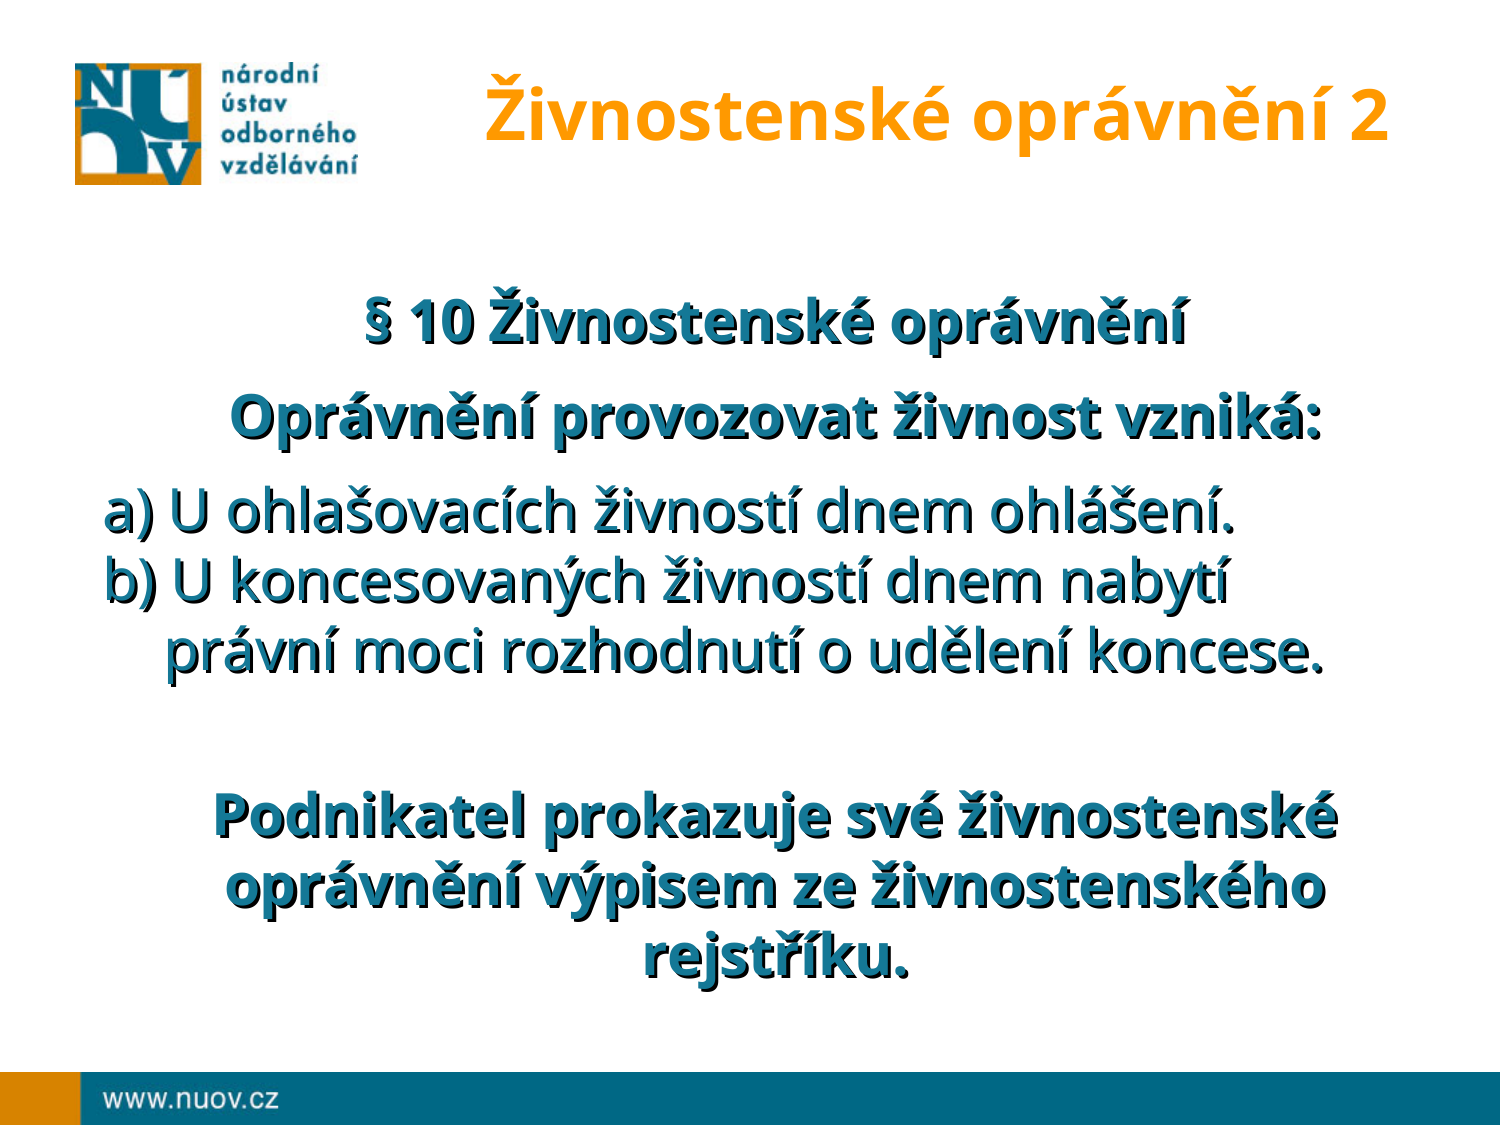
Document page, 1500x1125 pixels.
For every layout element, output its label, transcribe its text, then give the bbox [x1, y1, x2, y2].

text_box § 10 Živnostenské oprávnění Oprávnění provozovat živnost vzniká: a) U ohlašovacích živností dnem ohlášení. b) U koncesovaných živností dnem nabytí právní moci rozhodnutí o udělení koncese. Podnikatel prokazuje své živnostenské oprávnění výpisem ze živnostenského rejstříku. [87, 274, 1463, 996]
text_box [75, 62, 358, 185]
text_box [0, 1072, 1500, 1125]
title Živnostenské oprávnění 2 [399, 37, 1476, 188]
